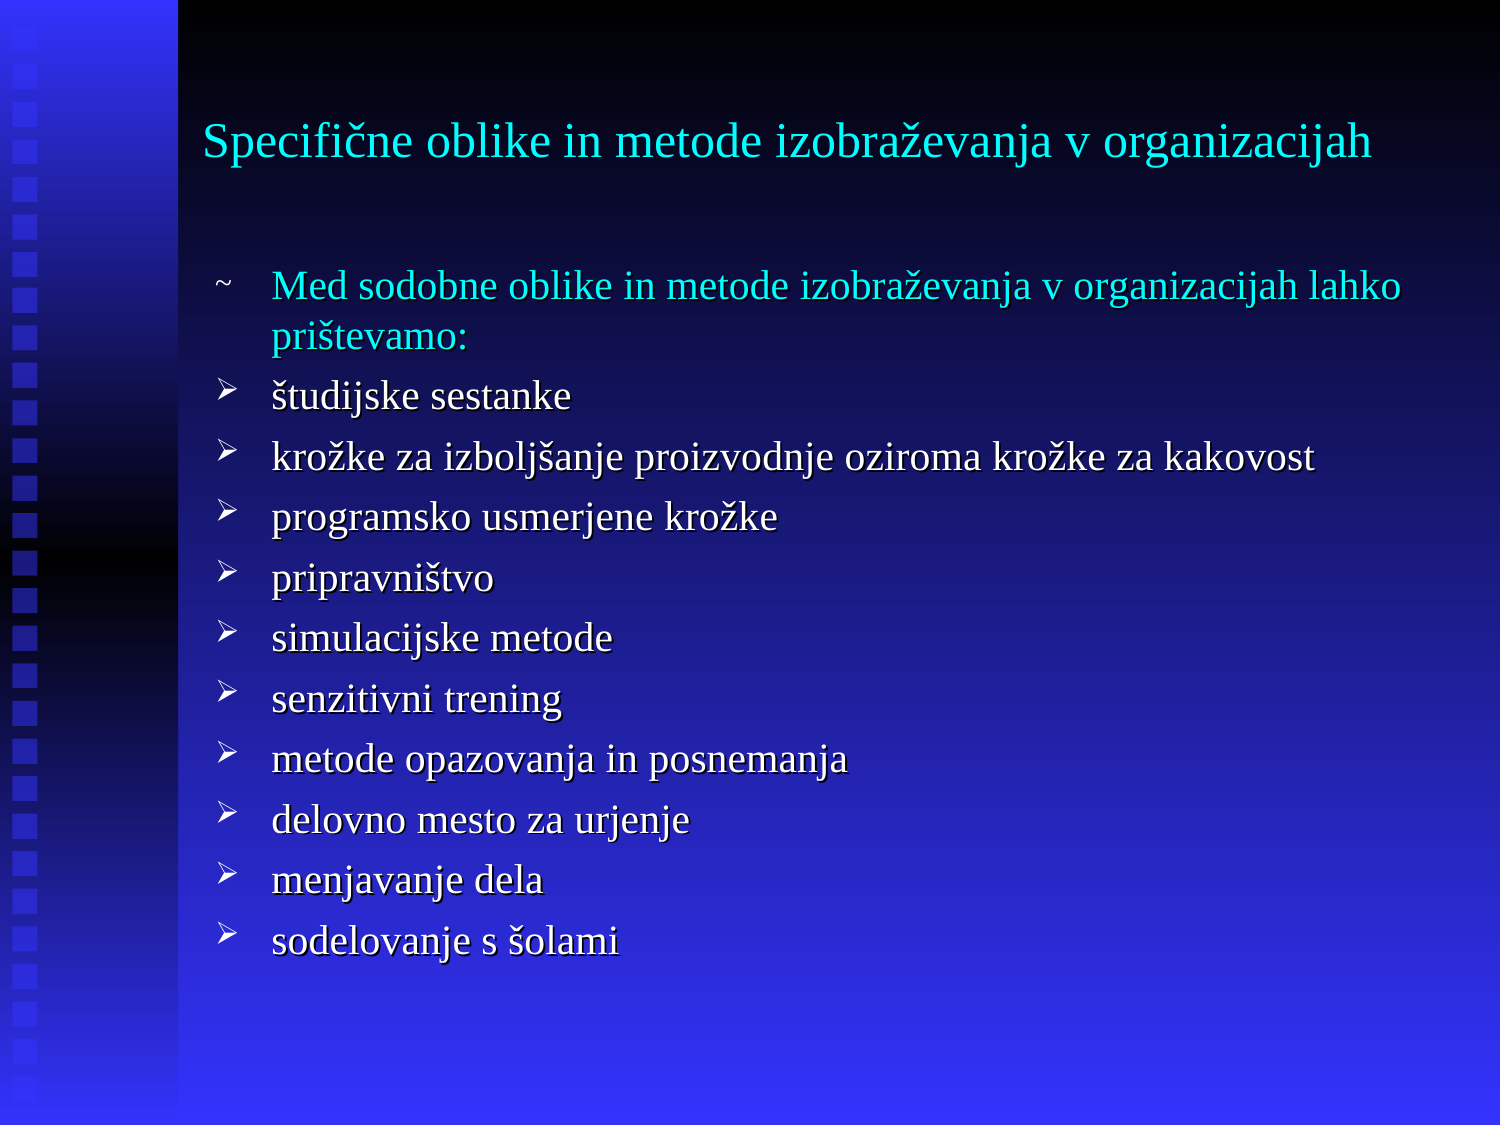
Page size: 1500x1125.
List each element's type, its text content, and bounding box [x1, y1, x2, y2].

title Specifične oblike in metode izobraževanja v organizacijah [187, 62, 1500, 213]
list Med sodobne oblike in metode izobraževanja v organizacijah lahko prištevamo: študijske sestanke krožke za izboljšanje proizvodnje oziroma krožke za kakovost programsko usmerjene krožke pripravništvo simulacijske metode senzitivni trening metode opazovanja in posnemanja delovno mesto za urjenje menjavanje dela sodelovanje s šolami [200, 249, 1476, 1001]
